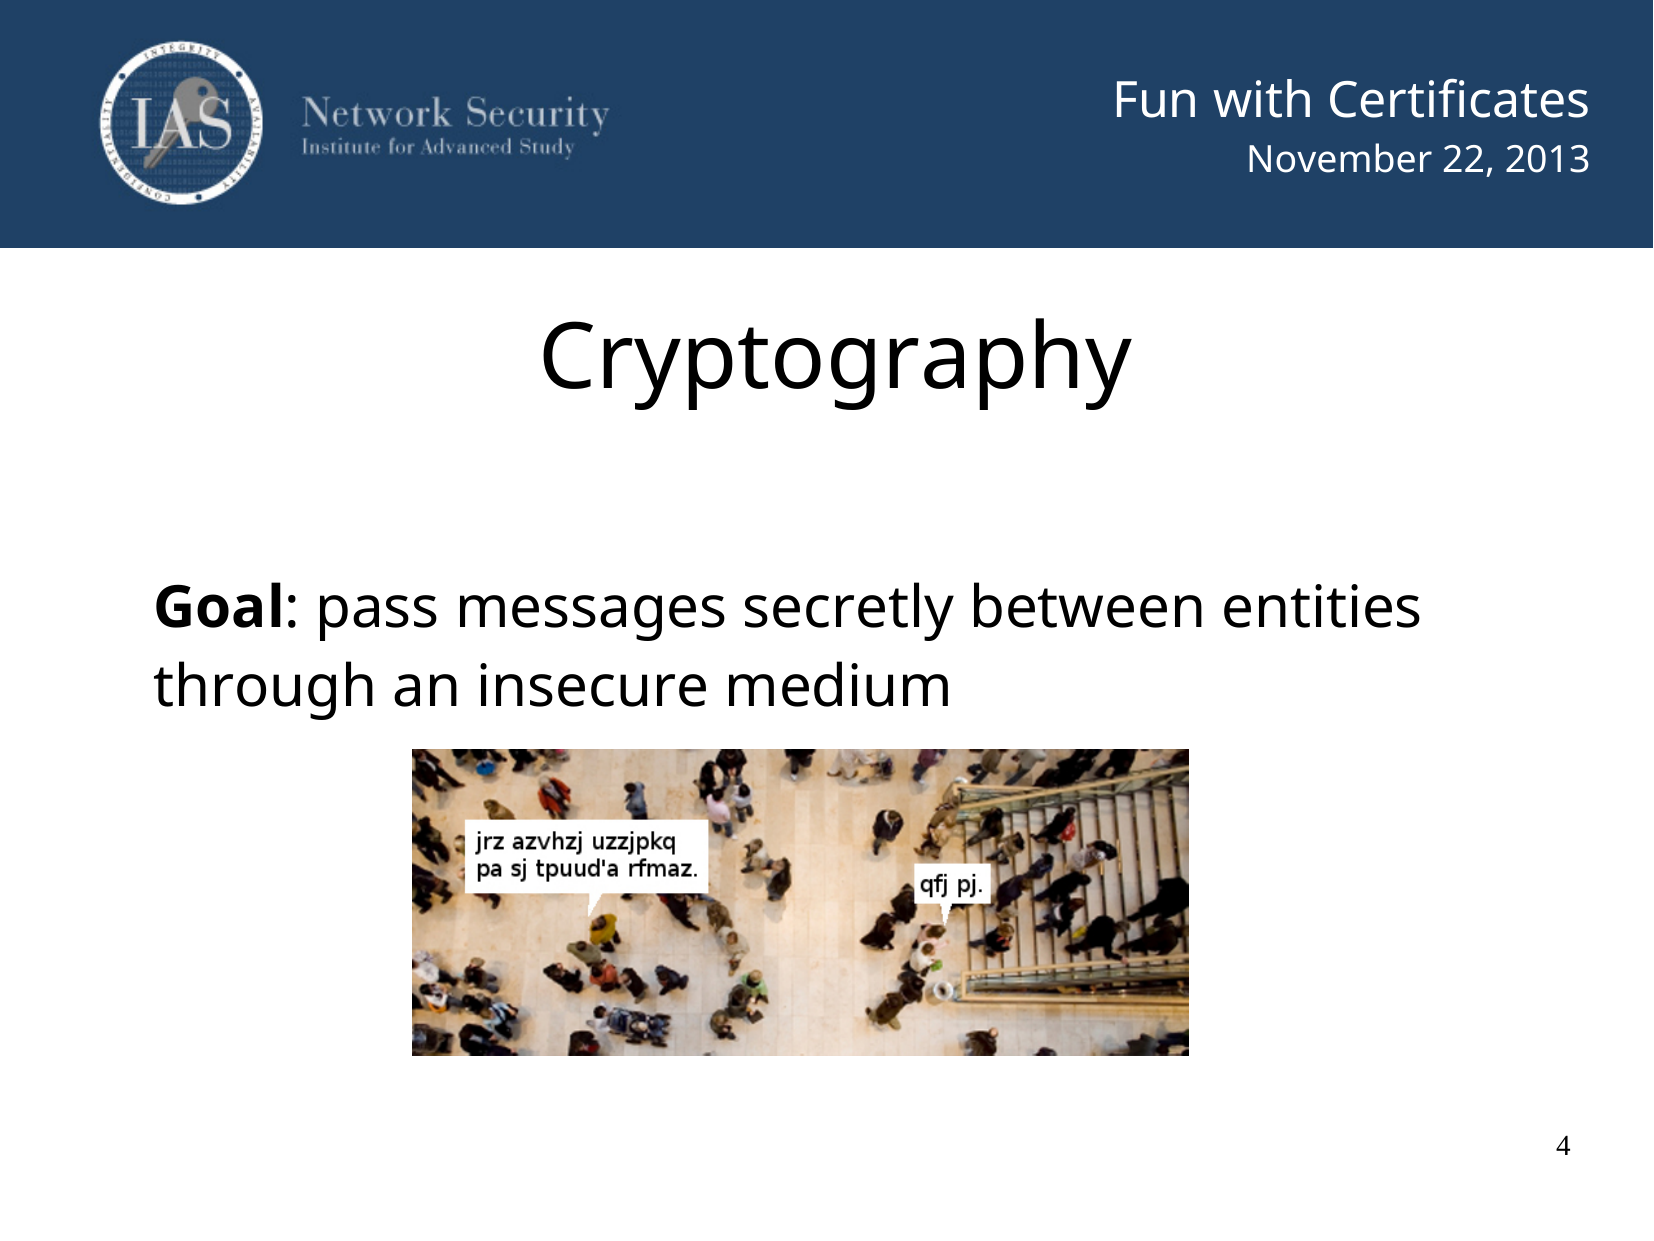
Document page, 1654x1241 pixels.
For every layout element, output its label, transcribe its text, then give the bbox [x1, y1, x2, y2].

picture [0, 0, 1653, 248]
picture [412, 749, 1189, 1056]
list Cryptography Goal: pass messages secretly between entities through an insecure medium [82, 290, 1571, 1088]
